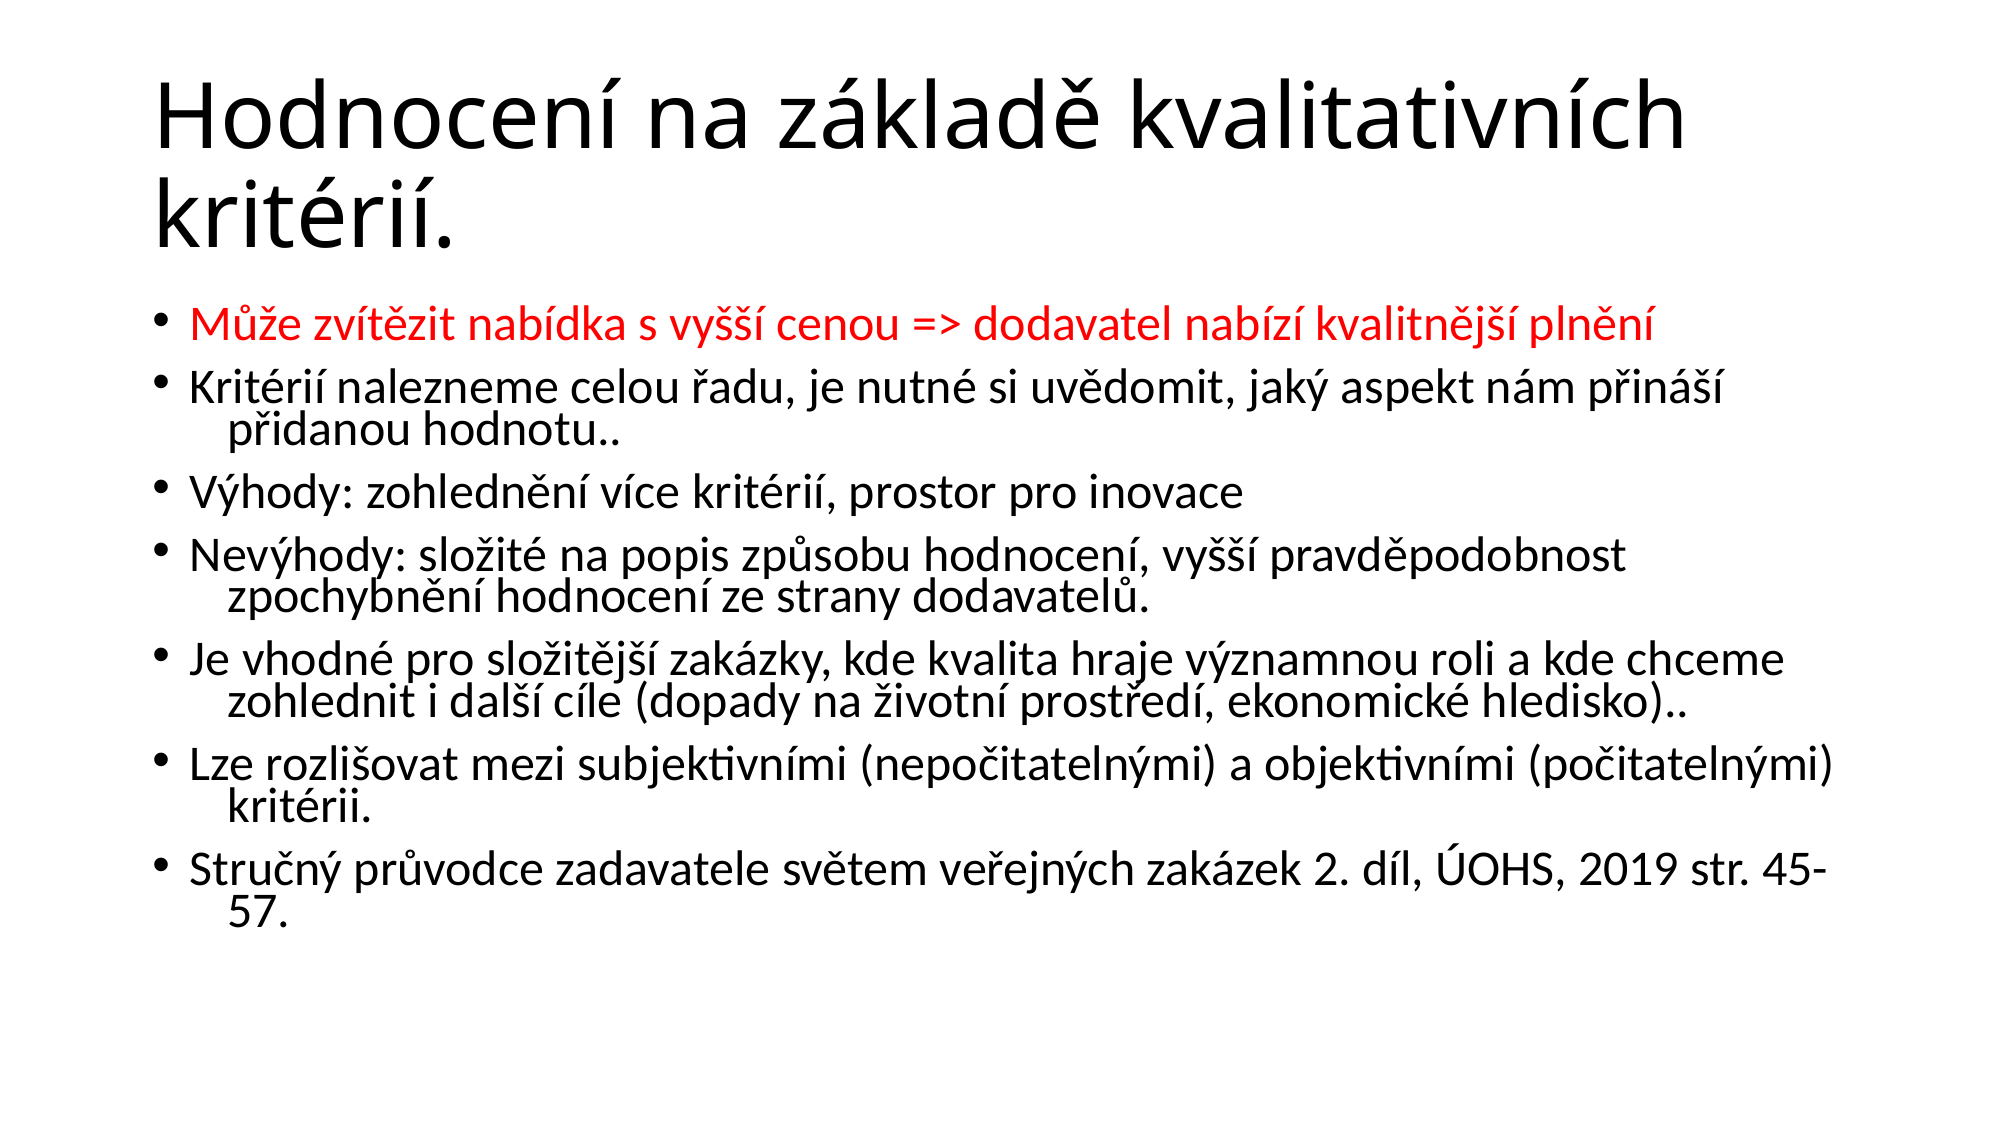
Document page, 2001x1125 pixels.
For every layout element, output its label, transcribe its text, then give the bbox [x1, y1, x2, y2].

list Může zvítězit nabídka s vyšší cenou => dodavatel nabízí kvalitnější plnění Kritérií nalezneme celou řadu, je nutné si uvědomit, jaký aspekt nám přináší přidanou hodnotu.. Výhody: zohlednění více kritérií, prostor pro inovace Nevýhody: složité na popis způsobu hodnocení, vyšší pravděpodobnost zpochybnění hodnocení ze strany dodavatelů. Je vhodné pro složitější zakázky, kde kvalita hraje významnou roli a kde chceme zohlednit i další cíle (dopady na životní prostředí, ekonomické hledisko).. Lze rozlišovat mezi subjektivními (nepočitatelnými) a objektivními (počitatelnými) kritérii. Stručný průvodce zadavatele světem veřejných zakázek 2. díl, ÚOHS, 2019 str. 45-57. [137, 299, 1863, 1014]
title Hodnocení na základě kvalitativních kritérií. [137, 59, 1863, 278]
